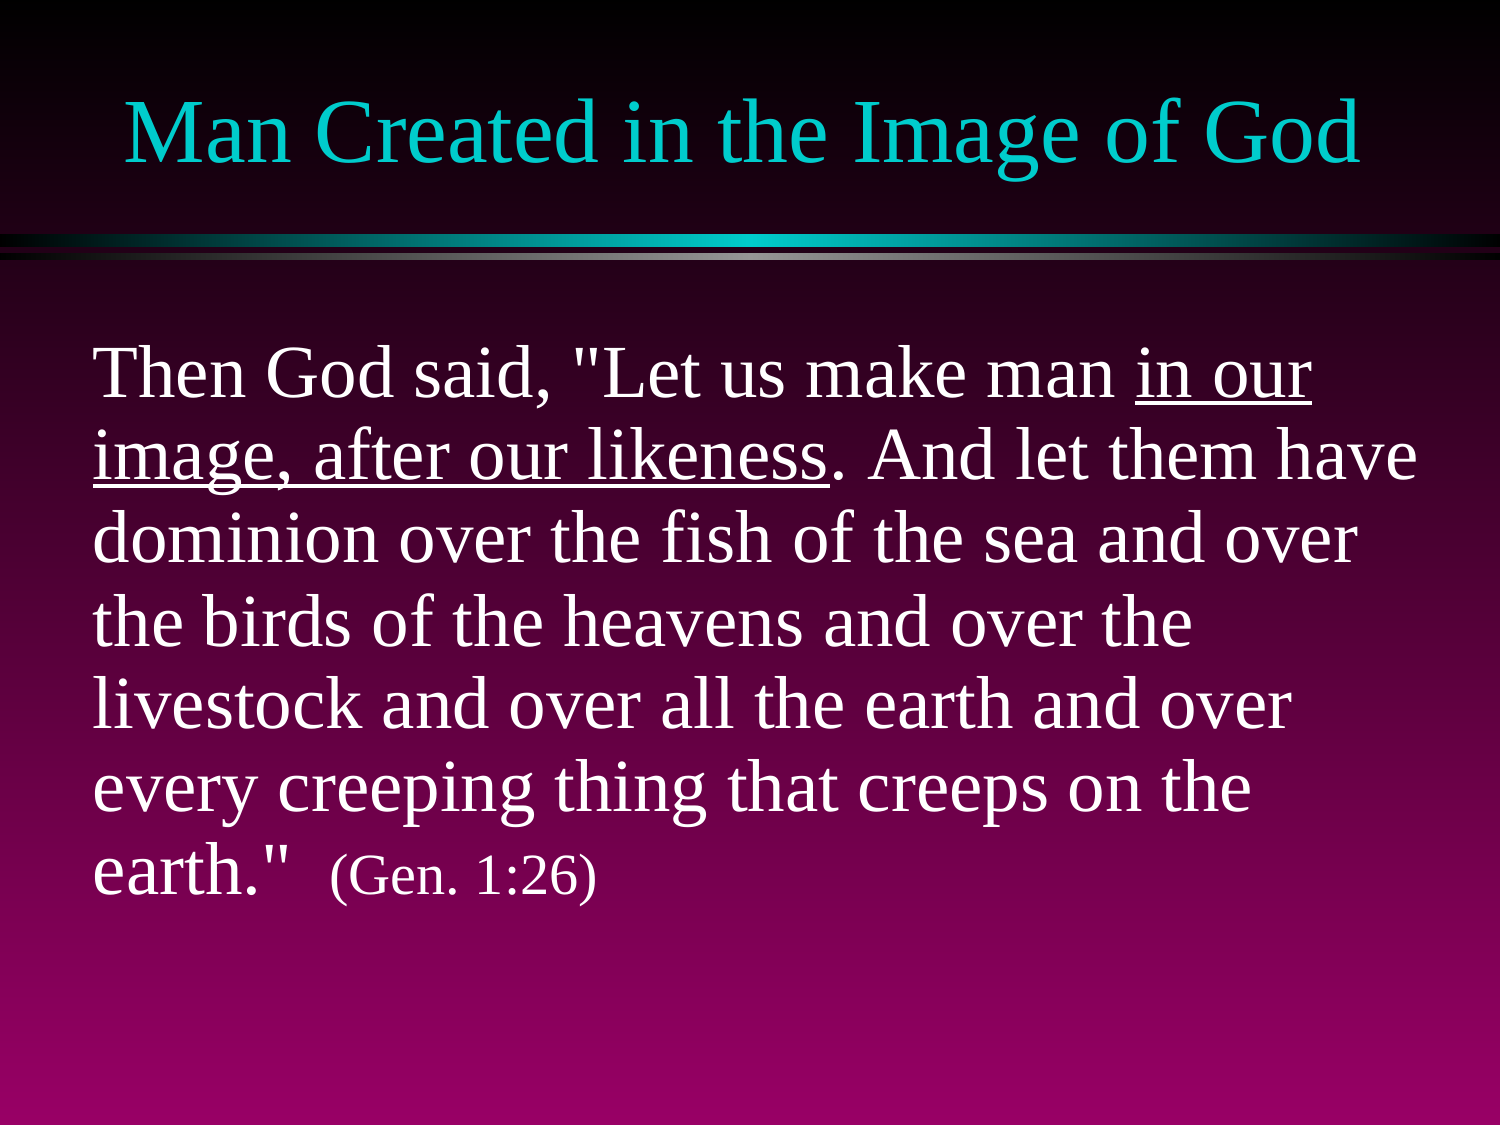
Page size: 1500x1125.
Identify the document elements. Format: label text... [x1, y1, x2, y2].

text_box Then God said, "Let us make man in our image, after our likeness. And let them have dominion over the fish of the sea and over the birds of the heavens and over the livestock and over all the earth and over every creeping thing that creeps on the earth." (Gen. 1:26) [78, 322, 1448, 919]
title Man Created in the Image of God [99, 37, 1388, 225]
